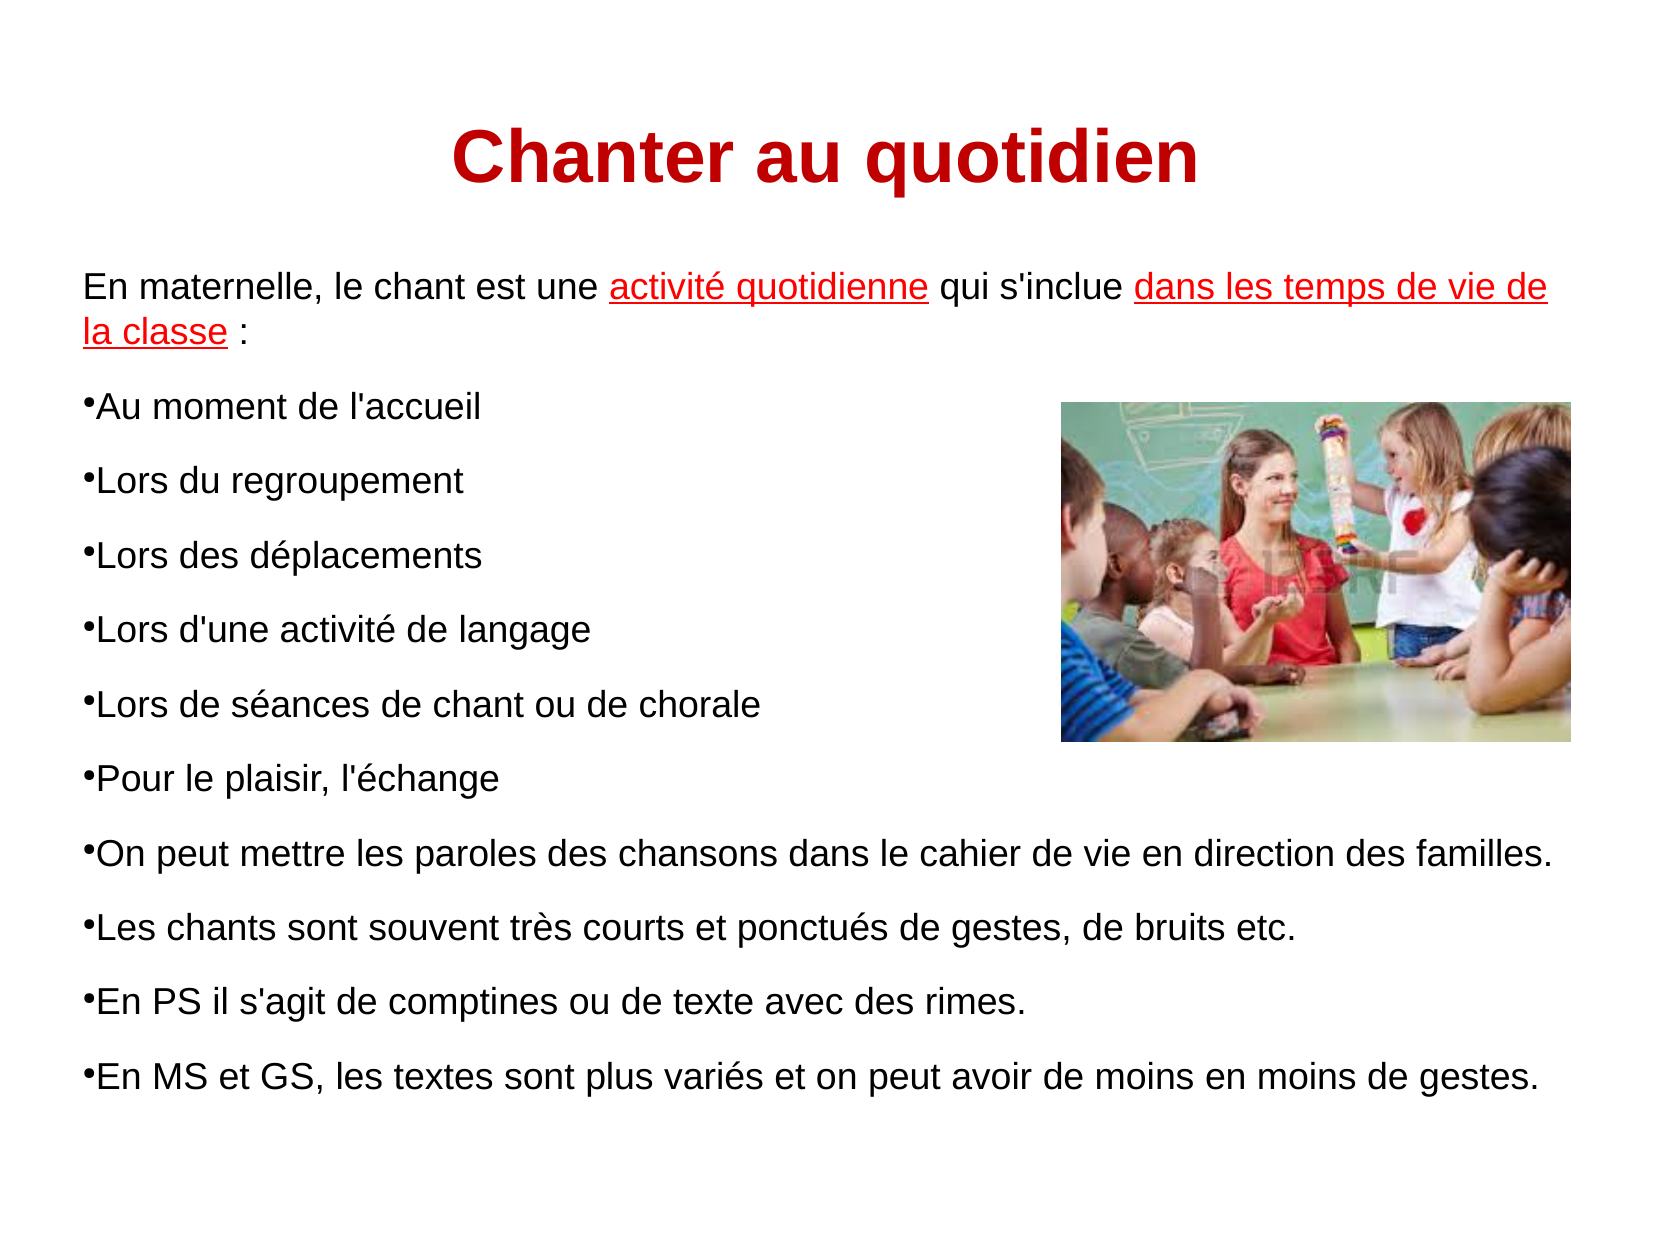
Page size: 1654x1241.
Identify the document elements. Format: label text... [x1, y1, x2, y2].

list En maternelle, le chant est une activité quotidienne qui s'inclue dans les temps de vie de la classe : Au moment de l'accueil Lors du regroupement Lors des déplacements Lors d'une activité de langage Lors de séances de chant ou de chorale Pour le plaisir, l'échange On peut mettre les paroles des chansons dans le cahier de vie en direction des familles. Les chants sont souvent très courts et ponctués de gestes, de bruits etc. En PS il s'agit de comptines ou de texte avec des rimes. En MS et GS, les textes sont plus variés et on peut avoir de moins en moins de gestes. [82, 262, 1571, 1100]
title Chanter au quotidien [82, 49, 1571, 257]
picture [1061, 402, 1571, 742]
